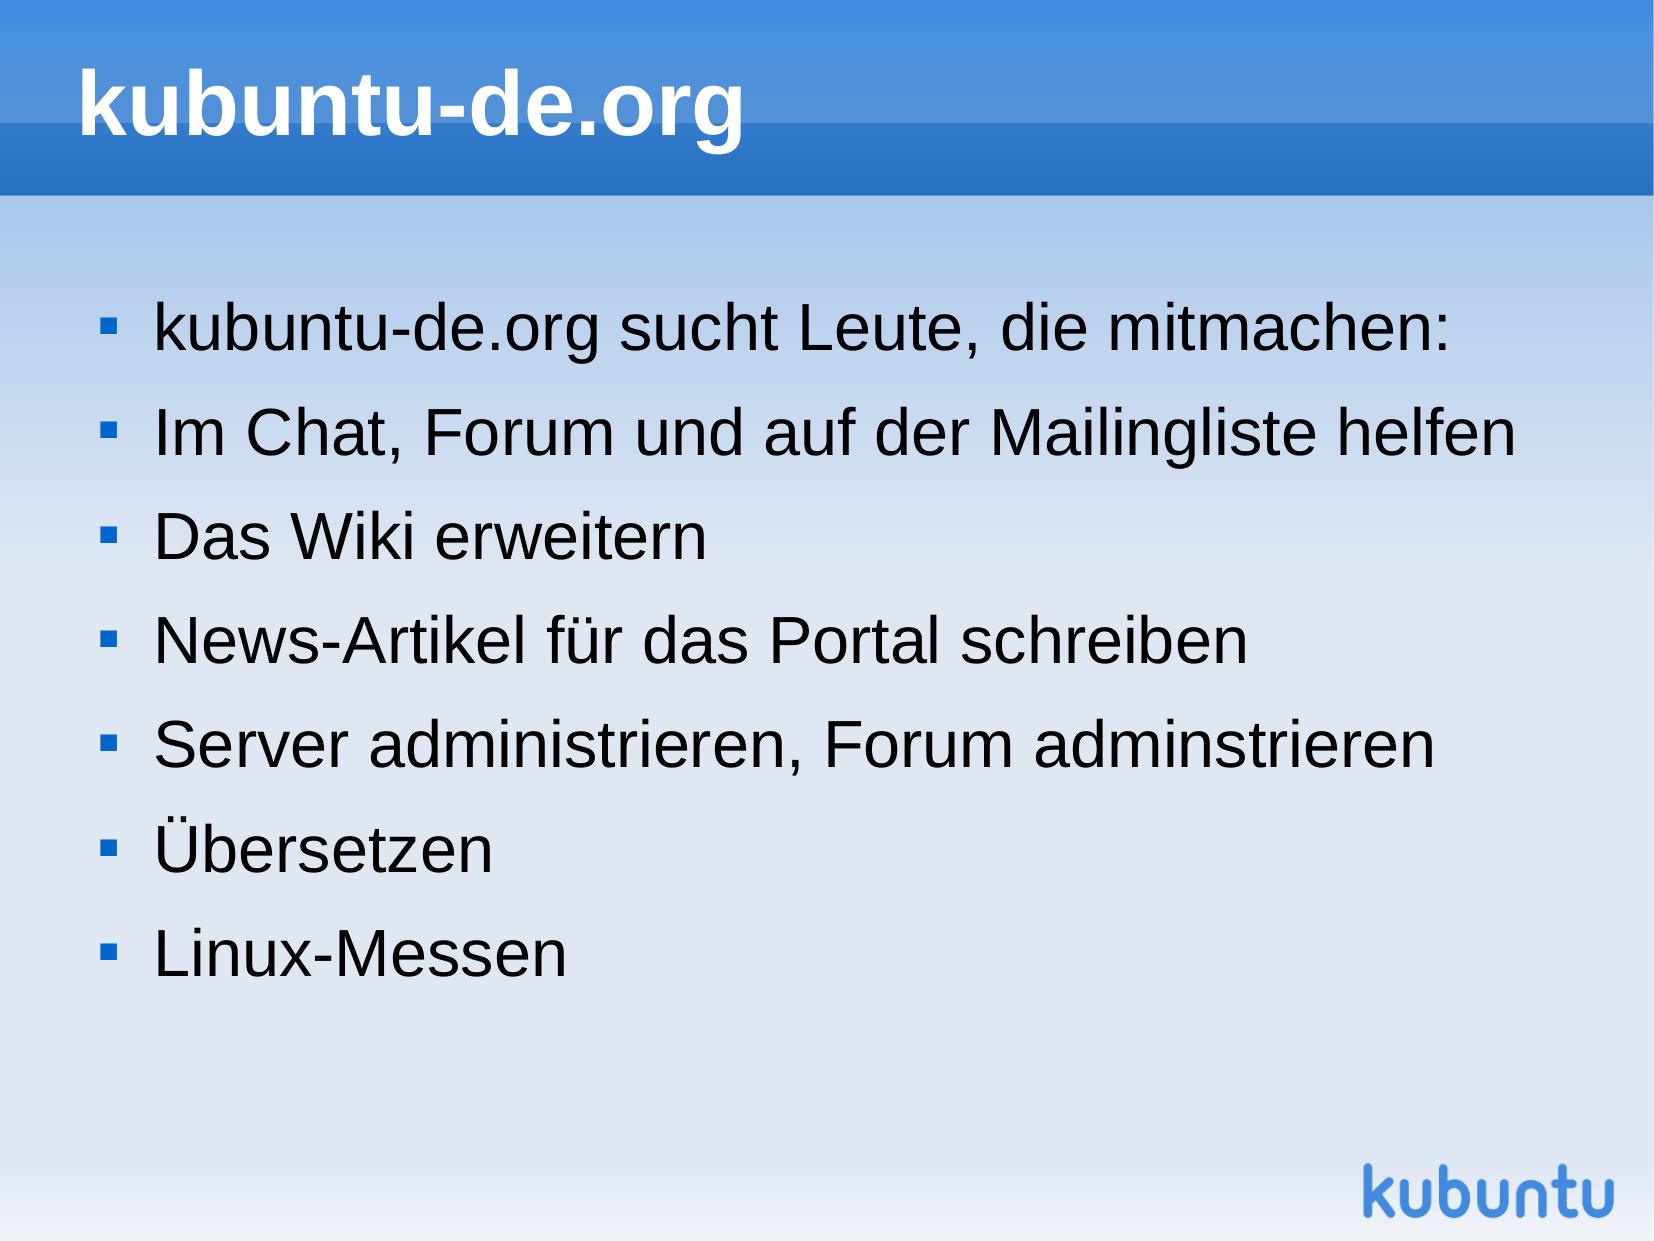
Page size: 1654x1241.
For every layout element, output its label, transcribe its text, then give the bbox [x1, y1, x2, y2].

title kubuntu-de.org [76, 0, 1565, 208]
list kubuntu-de.org sucht Leute, die mitmachen: Im Chat, Forum und auf der Mailingliste helfen Das Wiki erweitern News-Artikel für das Portal schreiben Server administrieren, Forum adminstrieren Übersetzen Linux-Messen [82, 290, 1571, 1094]
picture [0, 0, 1654, 1241]
